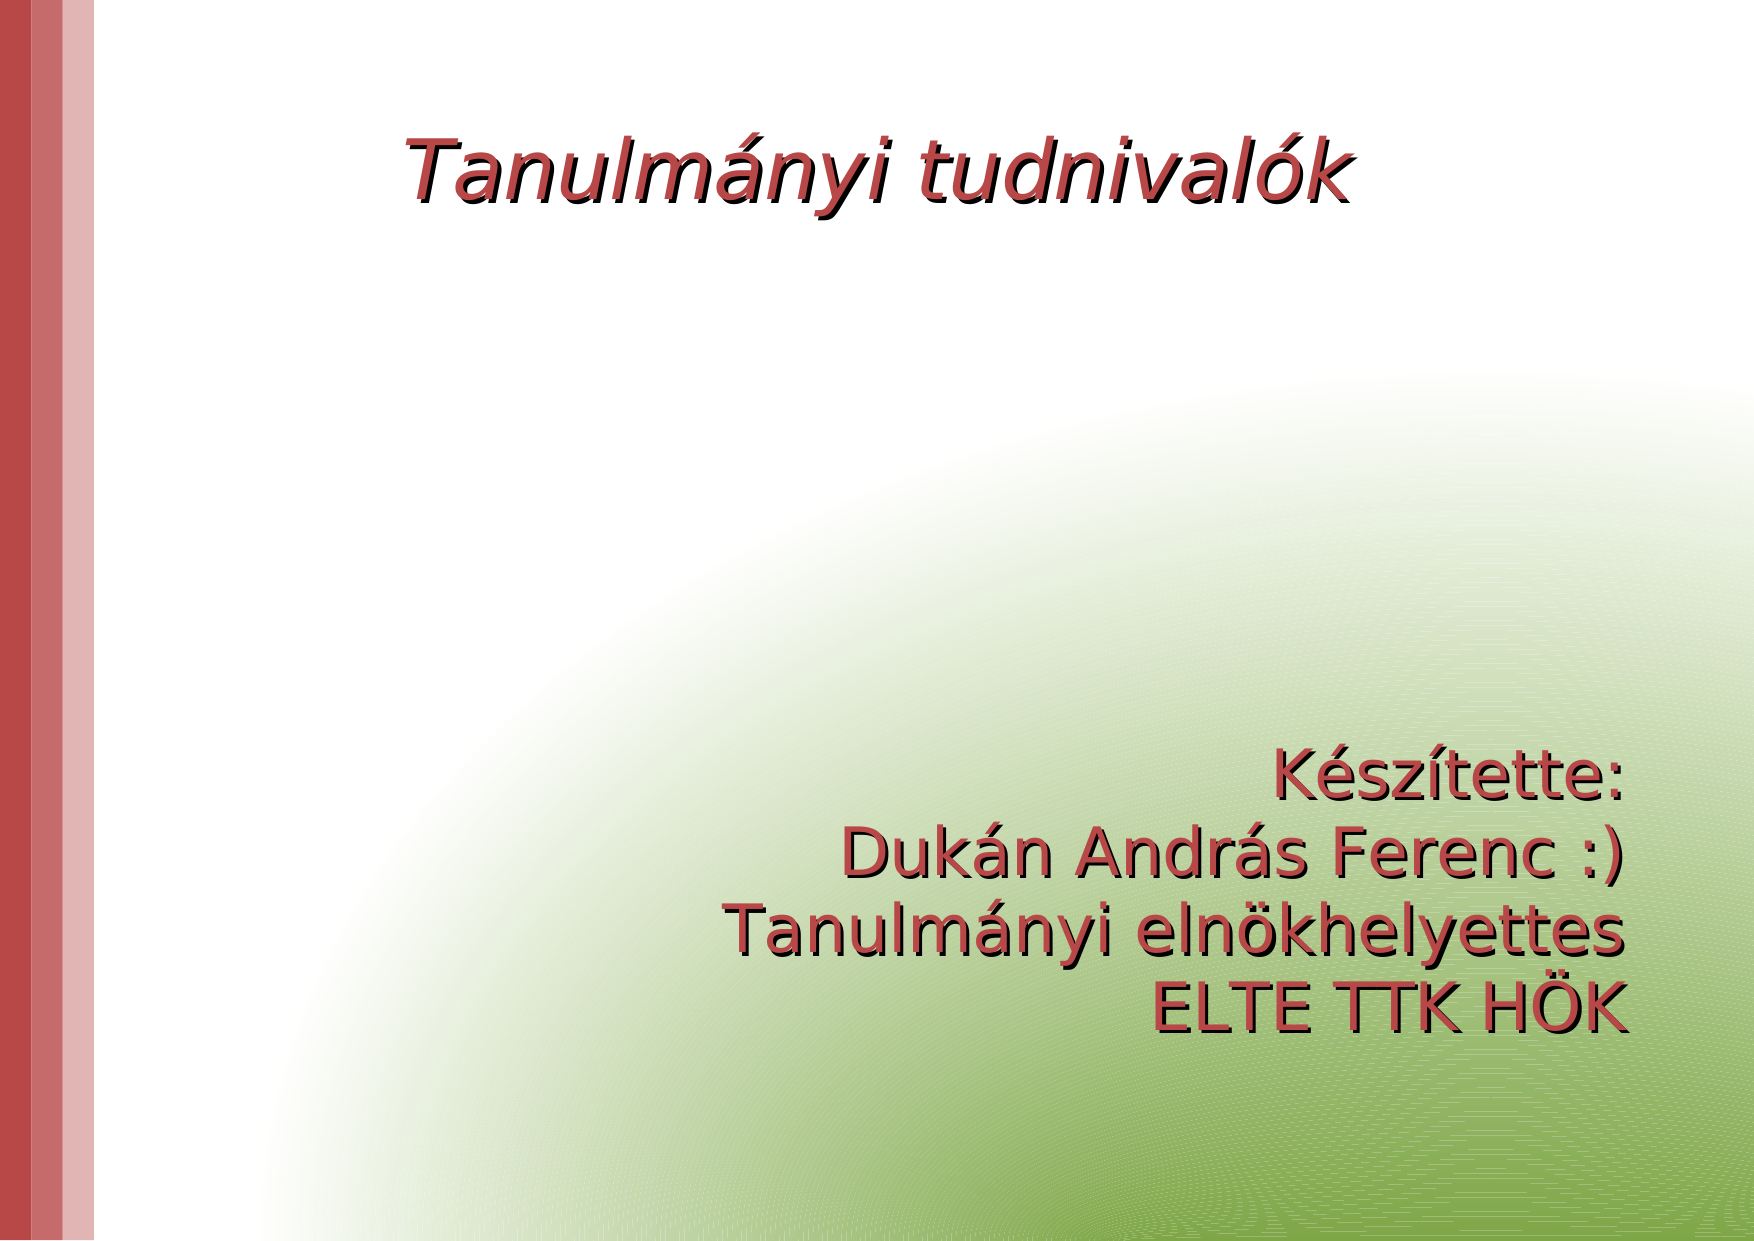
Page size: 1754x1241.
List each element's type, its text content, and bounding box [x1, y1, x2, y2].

subtitle Készítette: Dukán András Ferenc :) Tanulmányi elnökhelyettes ELTE TTK HÖK [128, 344, 1627, 1127]
title Tanulmányi tudnivalók [128, 74, 1627, 268]
